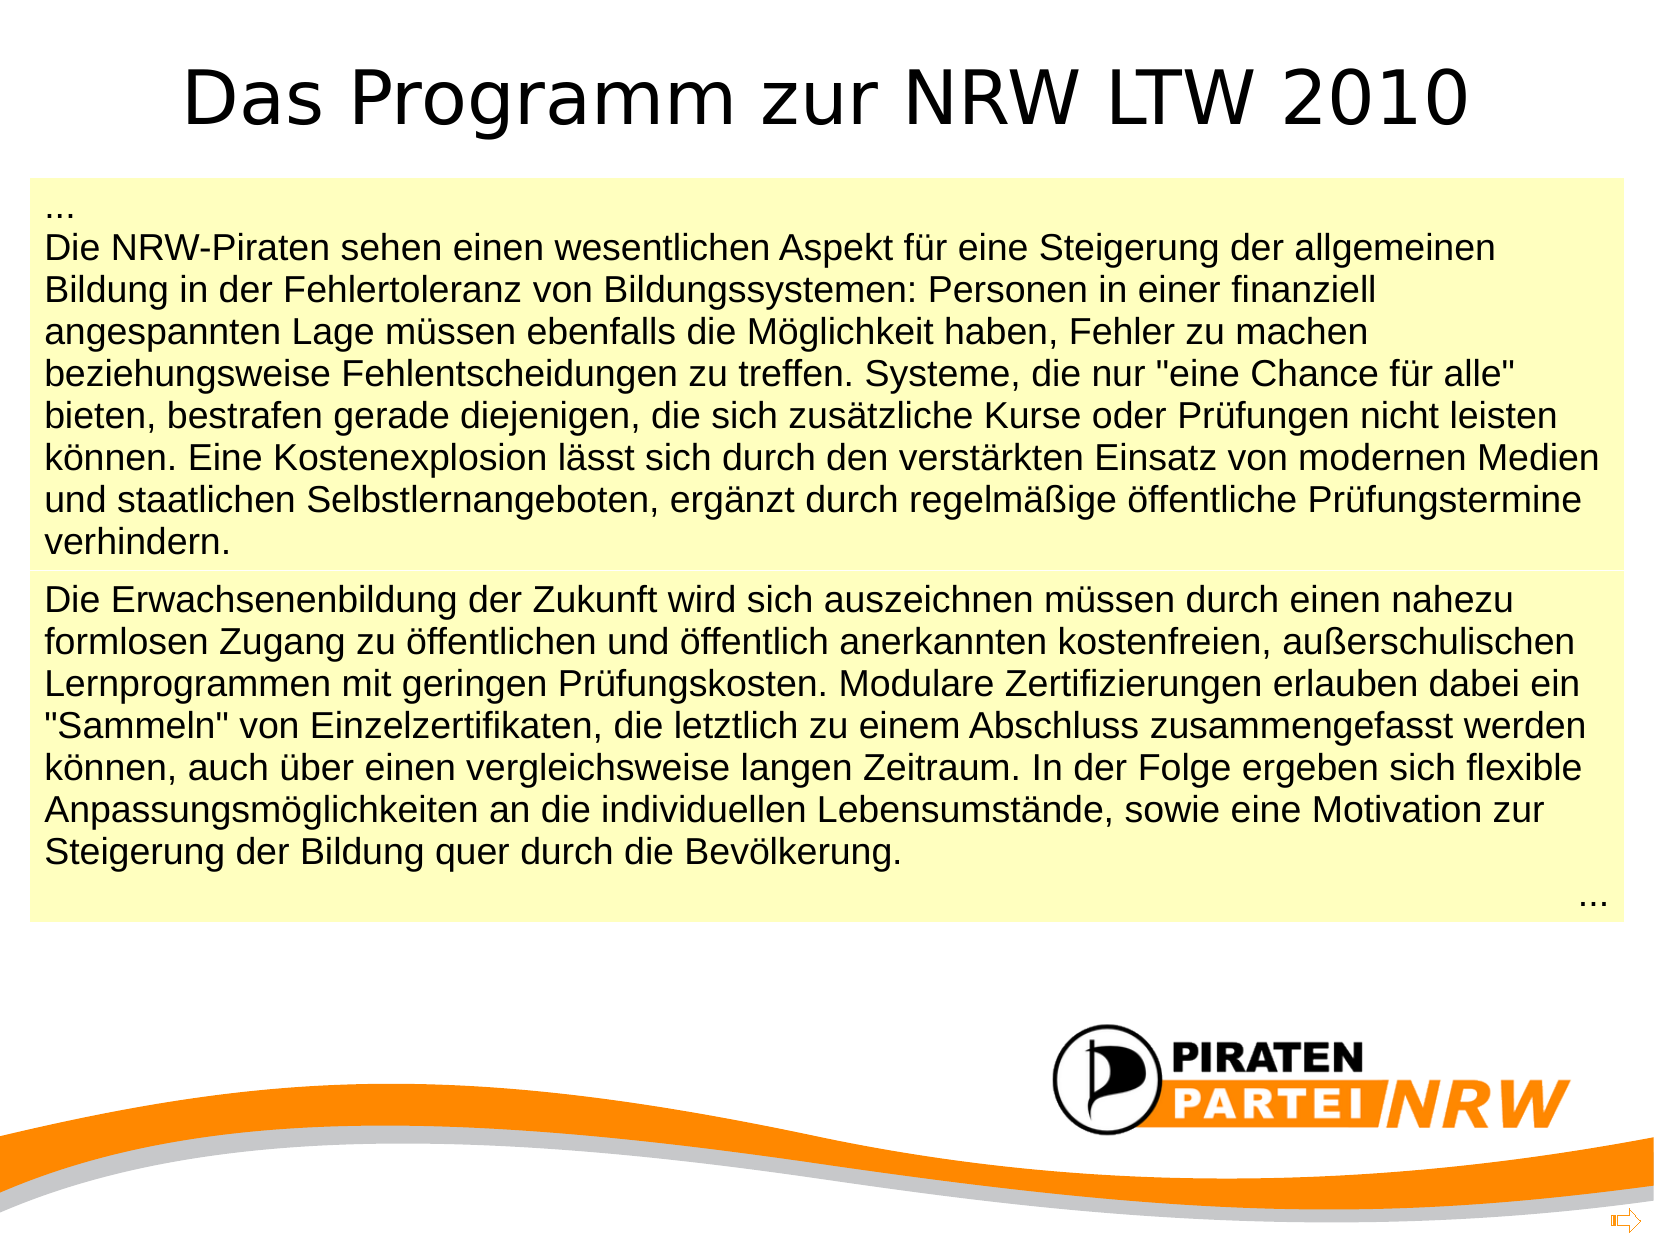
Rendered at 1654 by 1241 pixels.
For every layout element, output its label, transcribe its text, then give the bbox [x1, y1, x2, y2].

table_header ... Die NRW-Piraten sehen einen wesentlichen Aspekt für eine Steigerung der allgemeinen Bildung in der Fehlertoleranz von Bildungssystemen: Personen in einer finanziell angespannten Lage müssen ebenfalls die Möglichkeit haben, Fehler zu machen beziehungsweise Fehlentscheidungen zu treffen. Systeme, die nur "eine Chance für alle" bieten, bestrafen gerade diejenigen, die sich zusätzliche Kurse oder Prüfungen nicht leisten können. Eine Kostenexplosion lässt sich durch den verstärkten Einsatz von modernen Medien und staatlichen Selbstlernangeboten, ergänzt durch regelmäßige öffentliche Prüfungstermine verhindern. [30, 178, 1624, 570]
title Das Programm zur NRW LTW 2010 [82, 54, 1571, 143]
table_cell Die Erwachsenenbildung der Zukunft wird sich auszeichnen müssen durch einen nahezu formlosen Zugang zu öffentlichen und öffentlich anerkannten kostenfreien, außerschulischen Lernprogrammen mit geringen Prüfungskosten. Modulare Zertifizierungen erlauben dabei ein "Sammeln" von Einzelzertifikaten, die letztlich zu einem Abschluss zusammengefasst werden können, auch über einen vergleichsweise langen Zeitraum. In der Folge ergeben sich flexible Anpassungsmöglichkeiten an die individuellen Lebensumstände, sowie eine Motivation zur Steigerung der Bildung quer durch die Bevölkerung. ... [30, 571, 1624, 922]
picture [1045, 1021, 1579, 1140]
